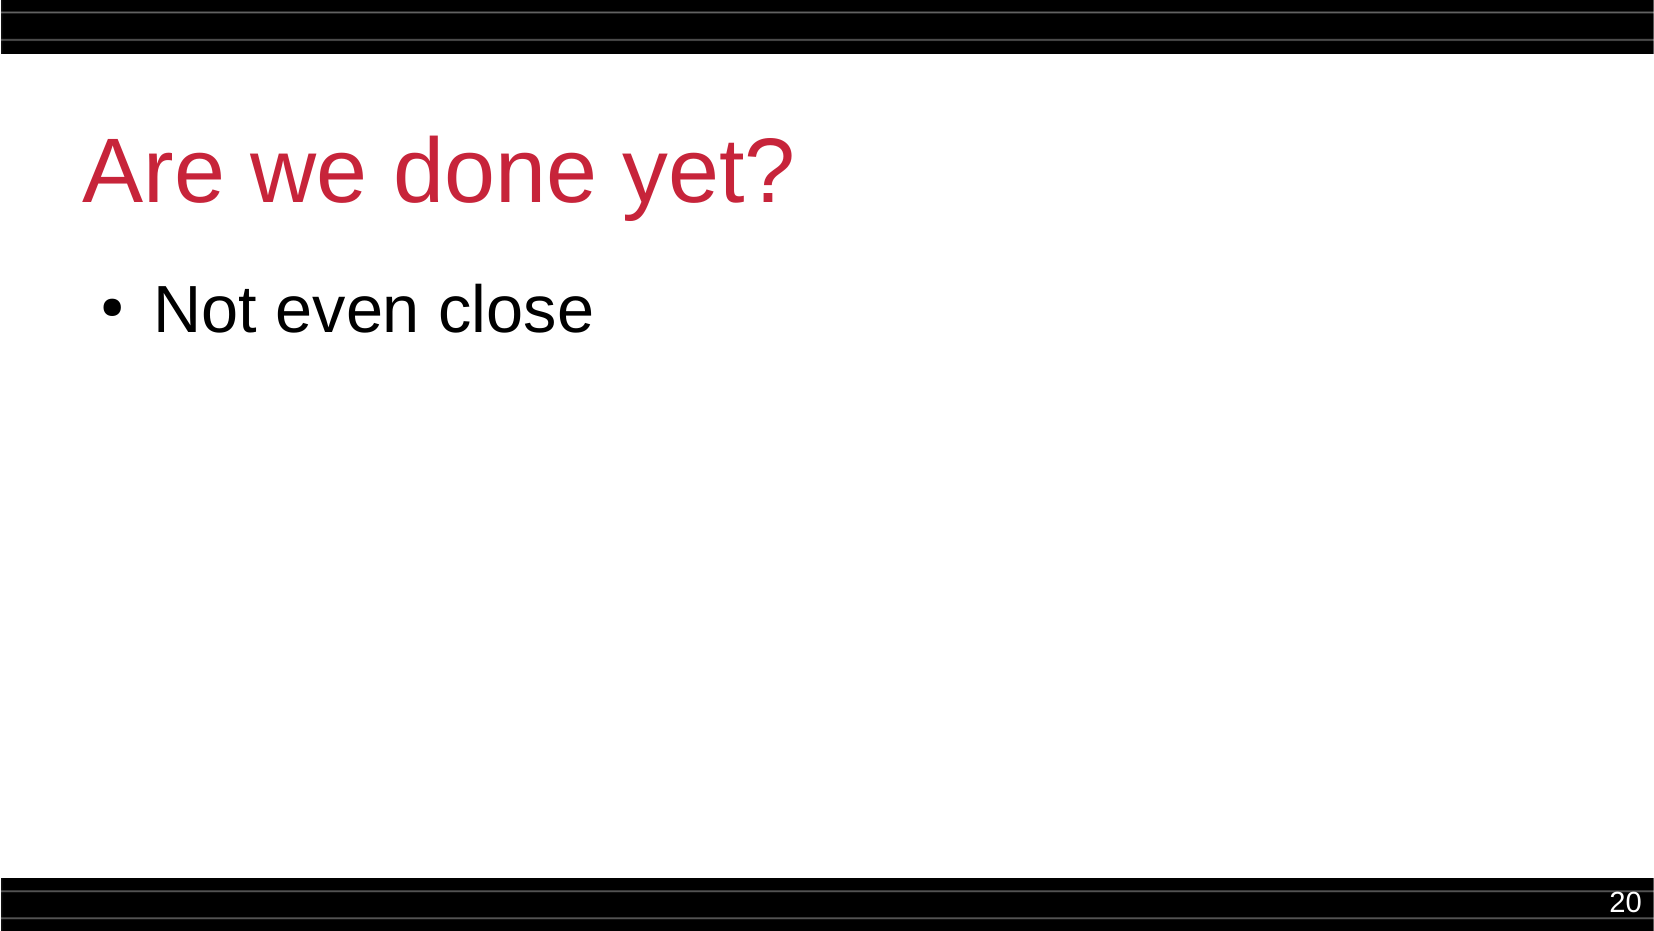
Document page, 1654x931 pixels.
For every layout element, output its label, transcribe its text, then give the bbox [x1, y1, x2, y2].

title Are we done yet? [82, 92, 1571, 249]
picture [1, 878, 1654, 931]
list Not even close [82, 271, 1571, 851]
picture [1, 0, 1654, 54]
